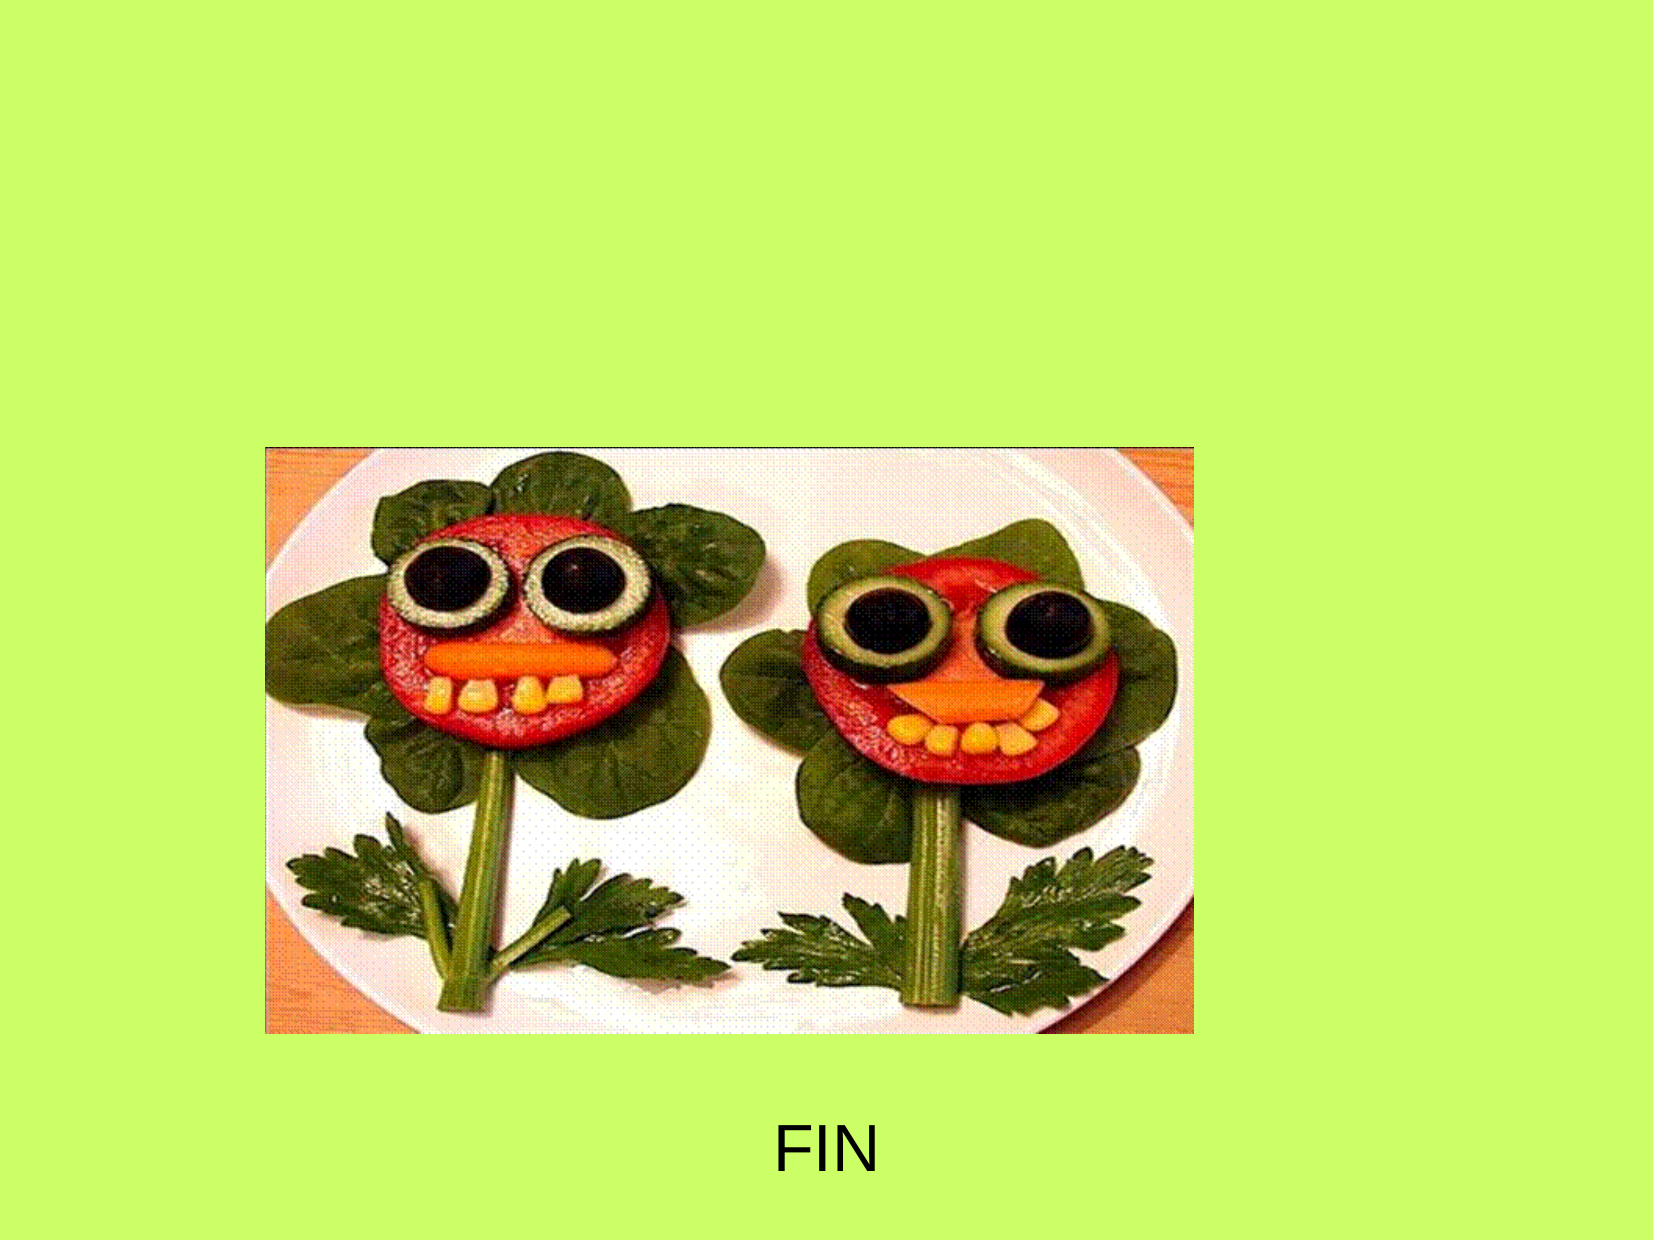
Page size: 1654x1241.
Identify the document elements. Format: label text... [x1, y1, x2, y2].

subtitle FIN [82, 213, 1571, 1186]
